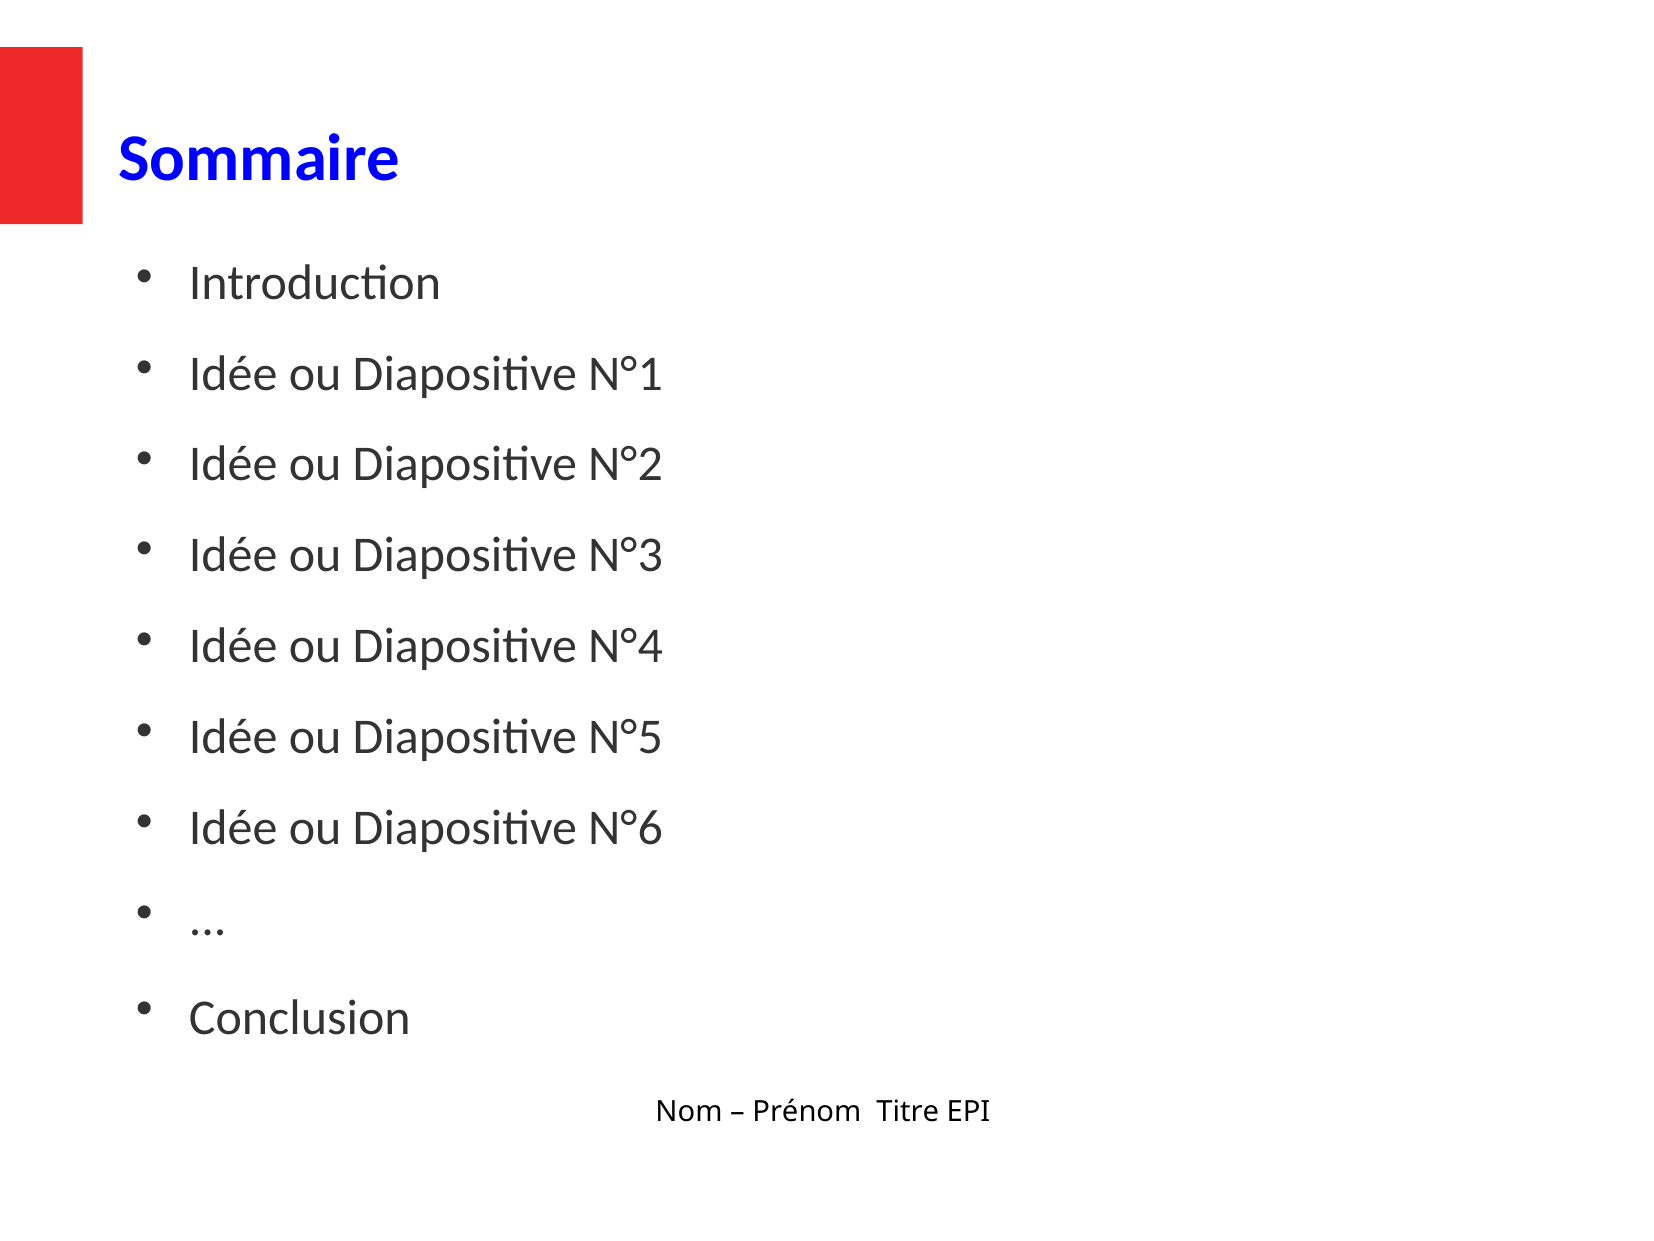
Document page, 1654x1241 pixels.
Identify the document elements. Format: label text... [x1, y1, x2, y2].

list Introduction Idée ou Diapositive N°1 Idée ou Diapositive N°2 Idée ou Diapositive N°3 Idée ou Diapositive N°4 Idée ou Diapositive N°5 Idée ou Diapositive N°6 ... Conclusion [118, 247, 1524, 1063]
title Sommaire [118, 49, 1571, 257]
